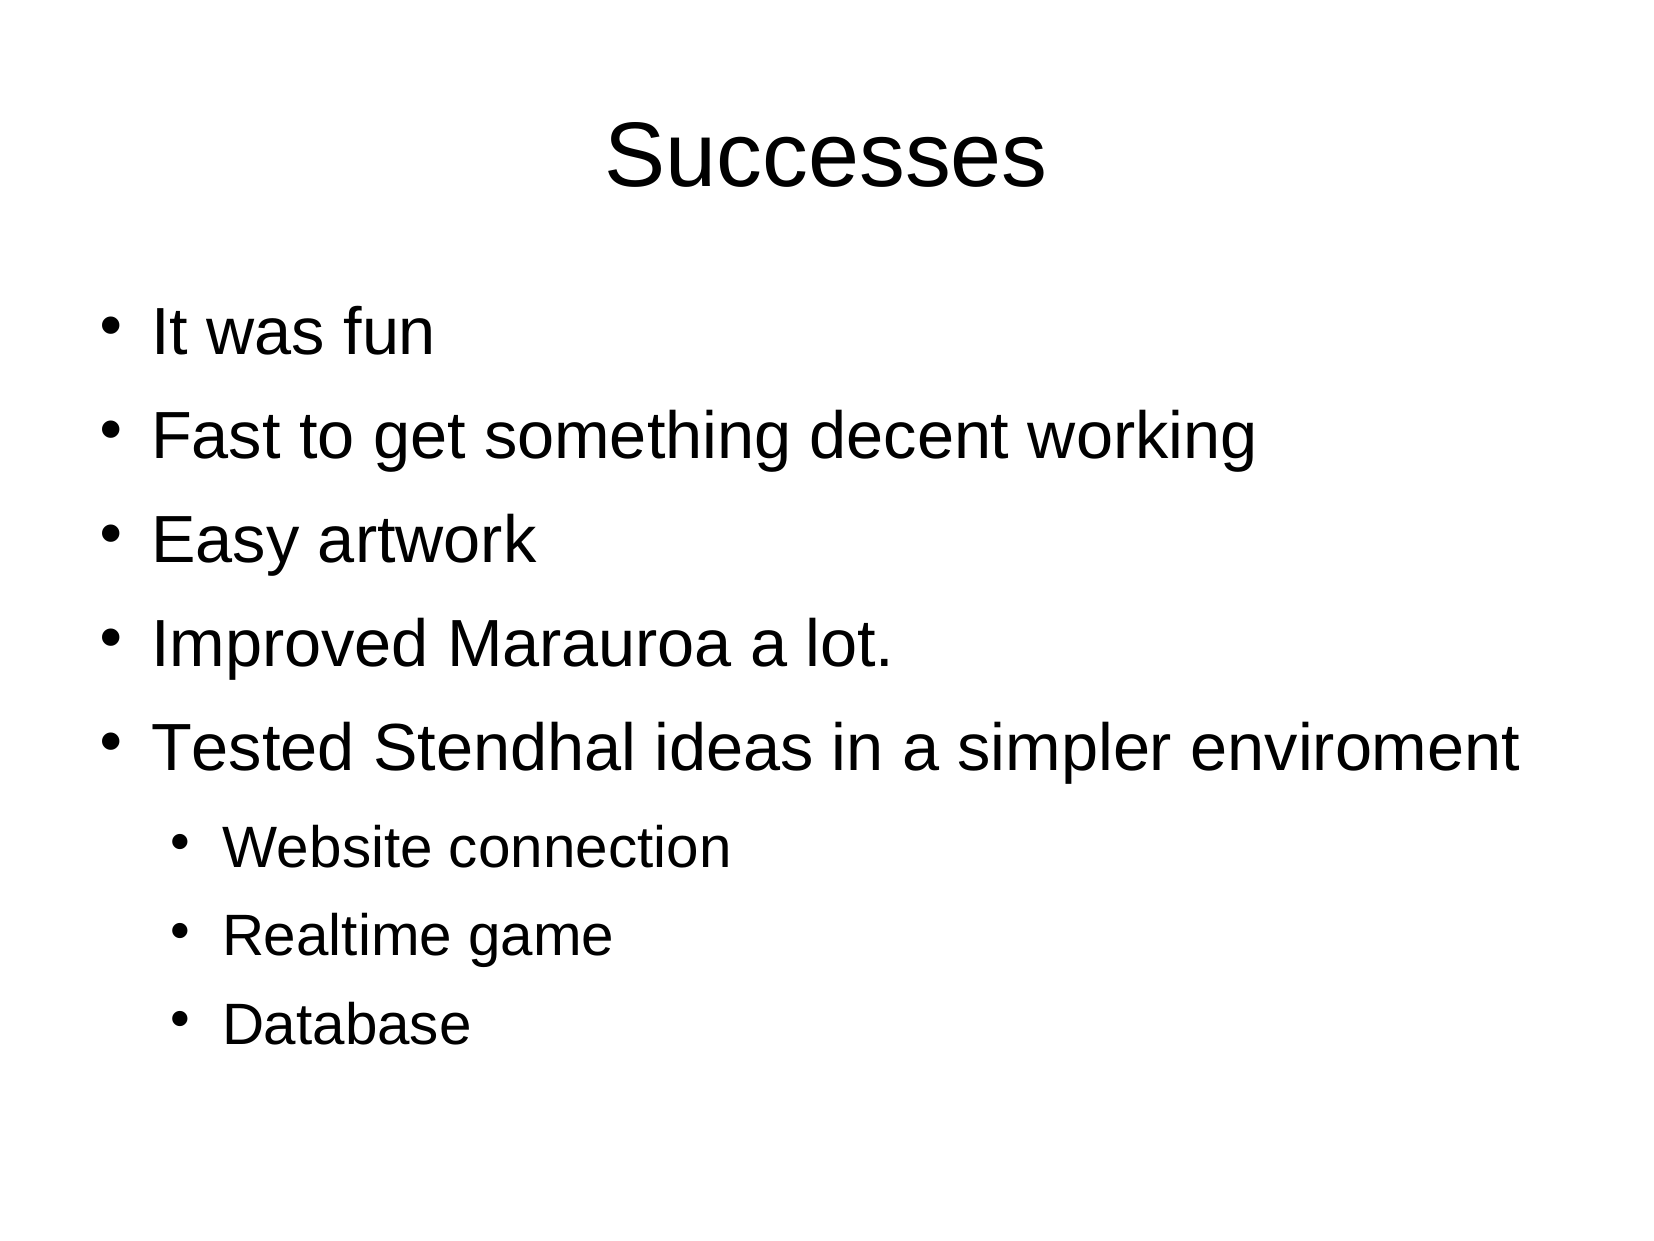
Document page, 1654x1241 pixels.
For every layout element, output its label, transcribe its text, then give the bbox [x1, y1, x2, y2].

list It was fun Fast to get something decent working Easy artwork Improved Marauroa a lot. Tested Stendhal ideas in a simpler enviroment Website connection Realtime game Database [82, 290, 1571, 1109]
title Successes [82, 49, 1571, 257]
